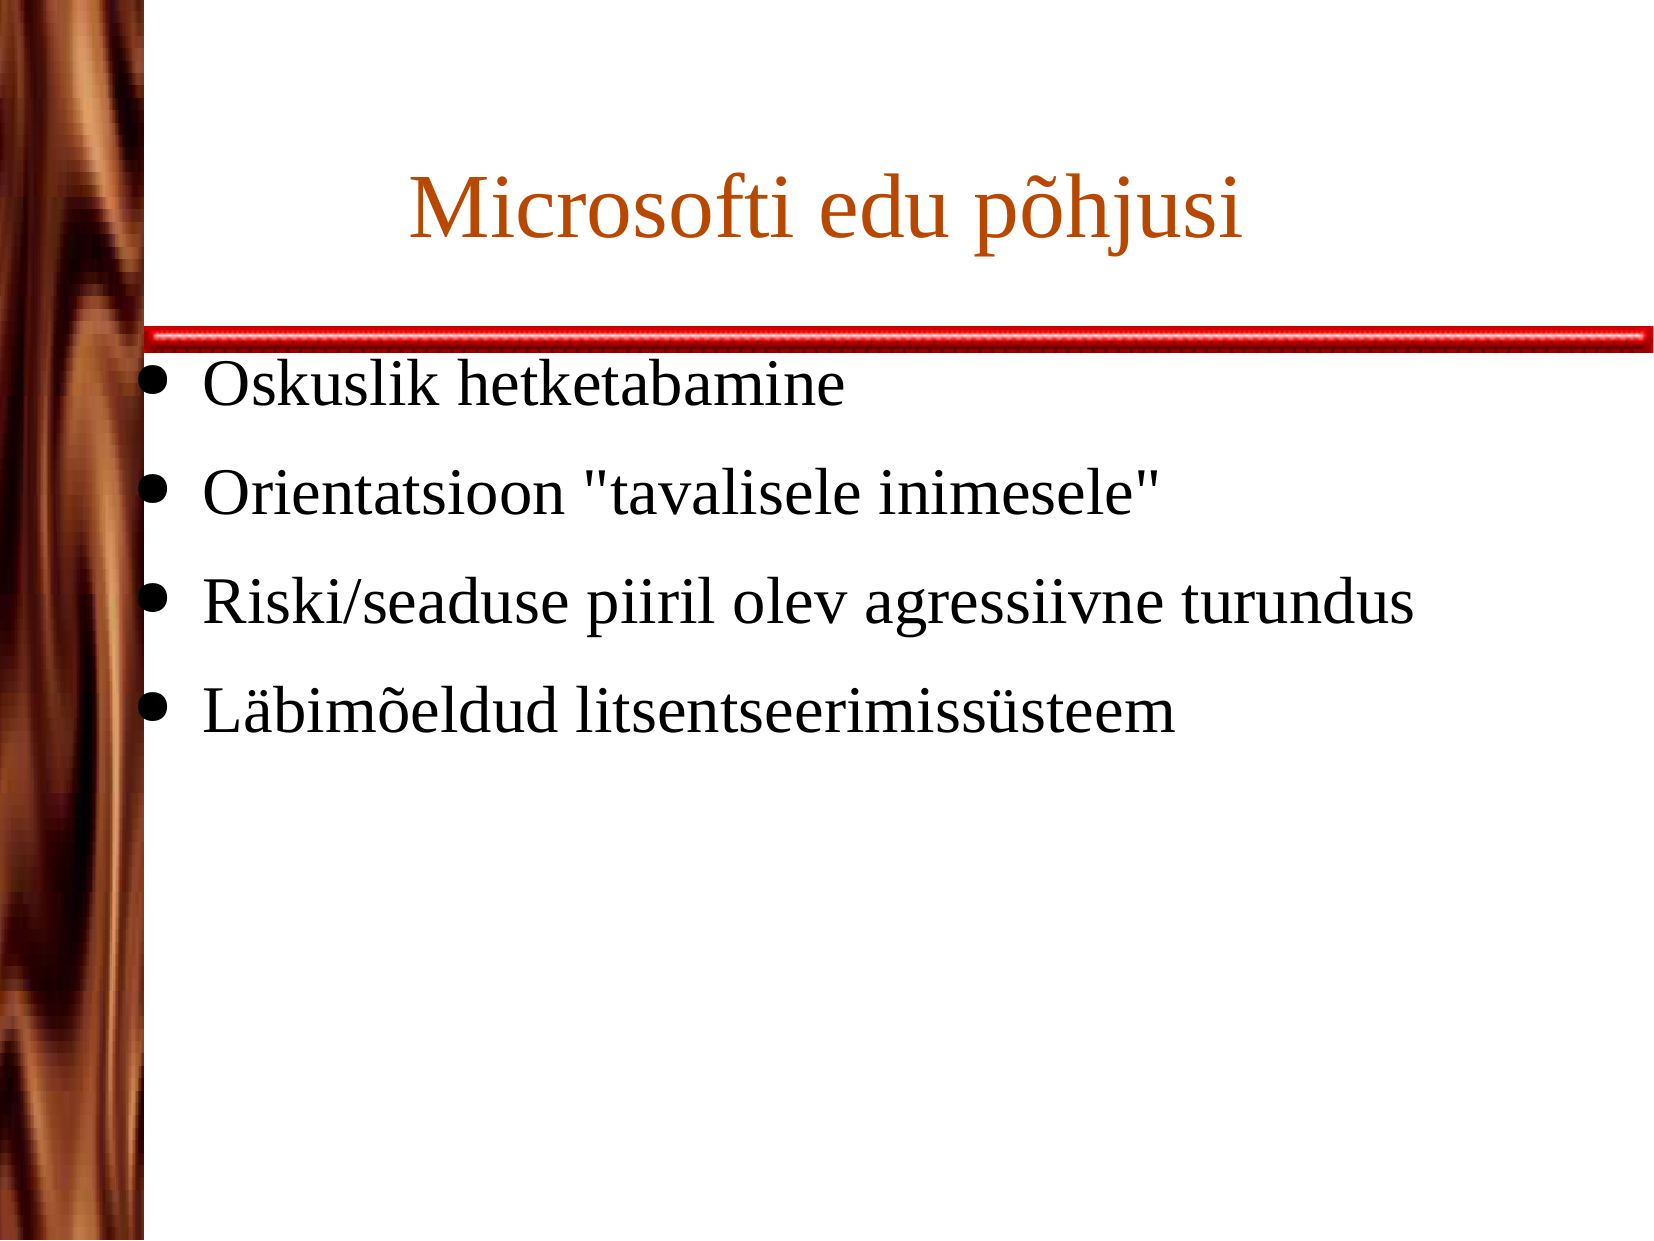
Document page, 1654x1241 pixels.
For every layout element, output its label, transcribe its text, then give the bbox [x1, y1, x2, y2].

title Microsofti edu põhjusi [121, 100, 1533, 312]
list Oskuslik hetketabamine Orientatsioon "tavalisele inimesele" Riski/seaduse piiril olev agressiivne turundus Läbimõeldud litsentseerimissüsteem [121, 344, 1533, 1126]
picture [0, 0, 1654, 1240]
